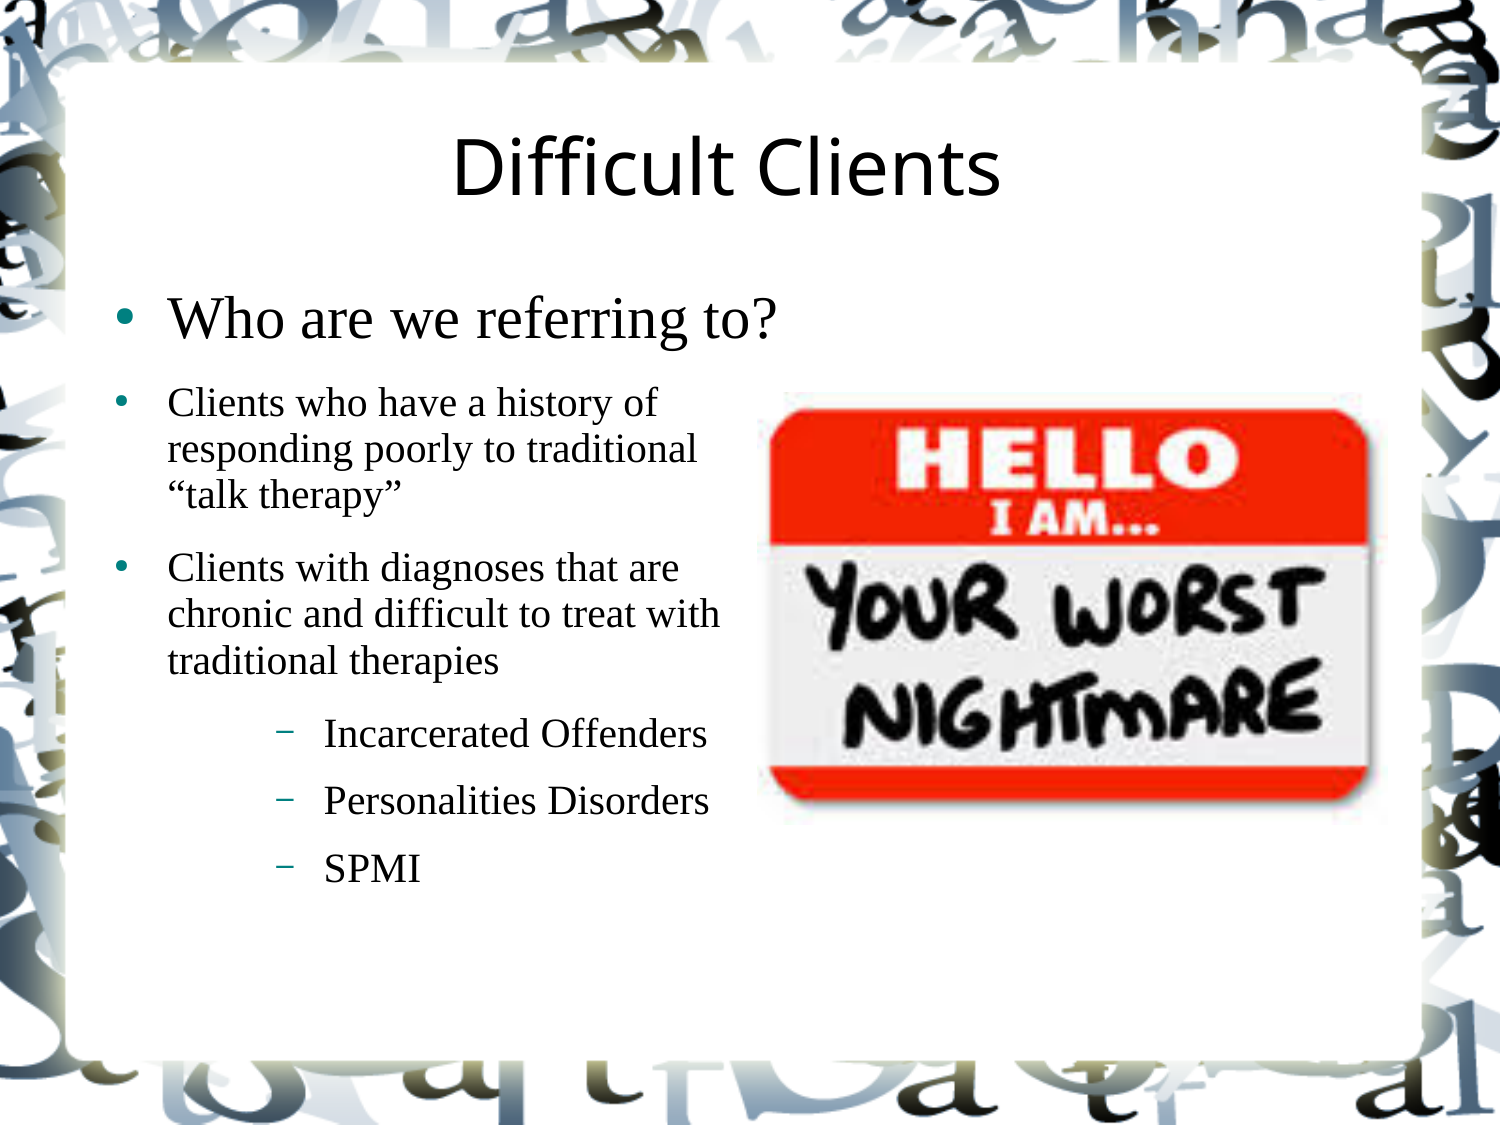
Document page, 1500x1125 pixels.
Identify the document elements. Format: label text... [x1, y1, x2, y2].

picture [0, 0, 1500, 1125]
title Difficult Clients [75, 71, 1425, 260]
list Who are we referring to? Clients who have a history of responding poorly to traditional “talk therapy” Clients with diagnoses that are chronic and difficult to treat with traditional therapies Incarcerated Offenders Personalities Disorders SPMI [96, 284, 781, 967]
